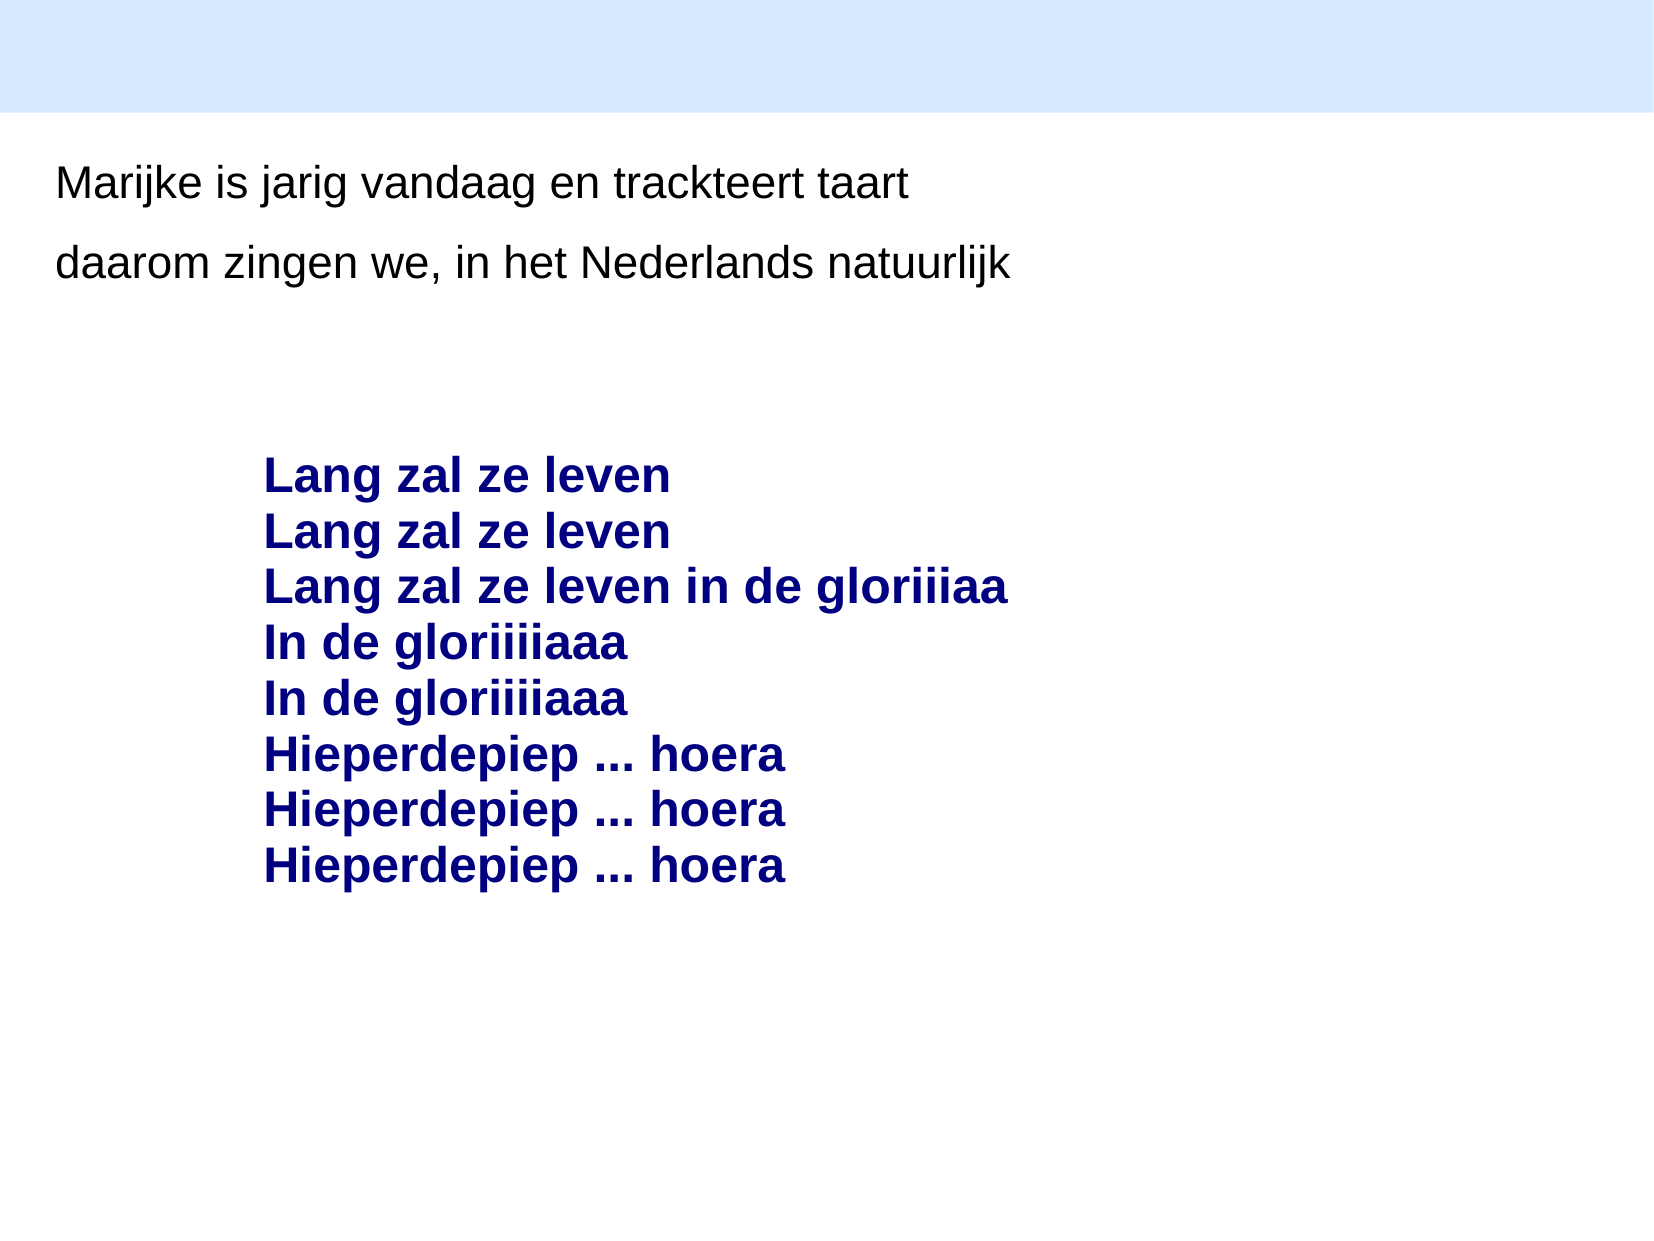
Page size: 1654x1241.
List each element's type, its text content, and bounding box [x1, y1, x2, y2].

text_box Lang zal ze leven Lang zal ze leven Lang zal ze leven in de gloriiiaa In de gloriiiiaaa In de gloriiiiaaa Hieperdepiep ... hoera Hieperdepiep ... hoera Hieperdepiep ... hoera [248, 439, 1024, 1059]
list Marijke is jarig vandaag en trackteert taart daarom zingen we, in het Nederlands natuurlijk [37, 156, 1613, 338]
